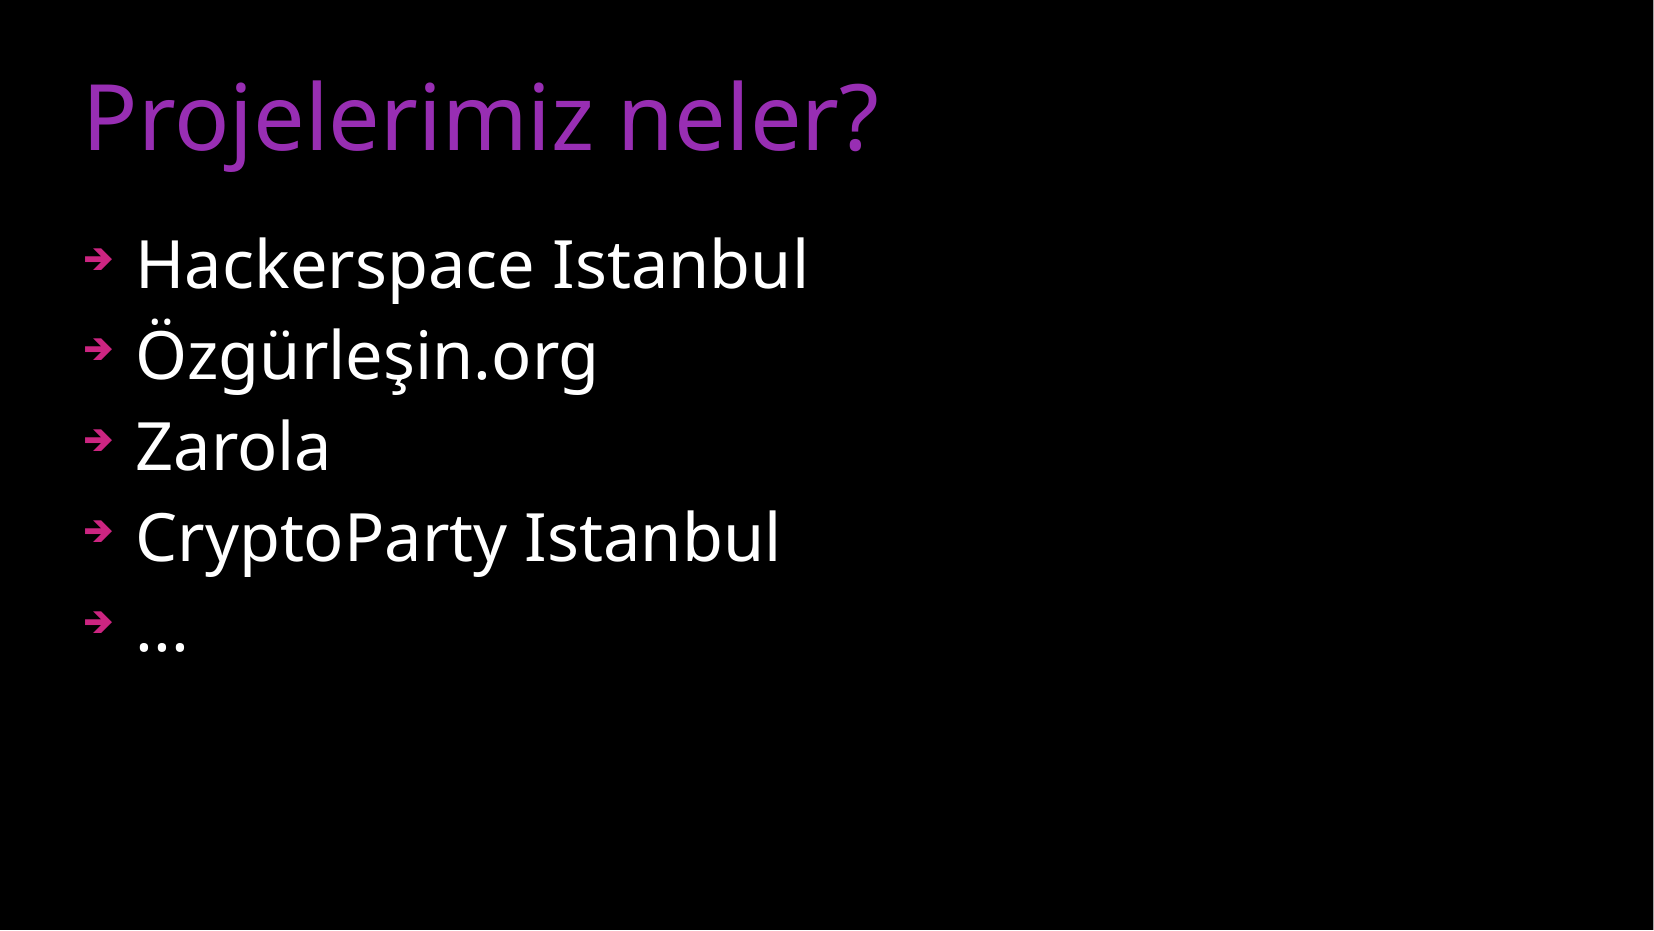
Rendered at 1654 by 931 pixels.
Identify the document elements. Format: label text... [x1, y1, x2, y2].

subtitle Hackerspace Istanbul Özgürleşin.org Zarola CryptoParty Istanbul ... [82, 217, 1571, 758]
title Projelerimiz neler? [82, 37, 1571, 193]
